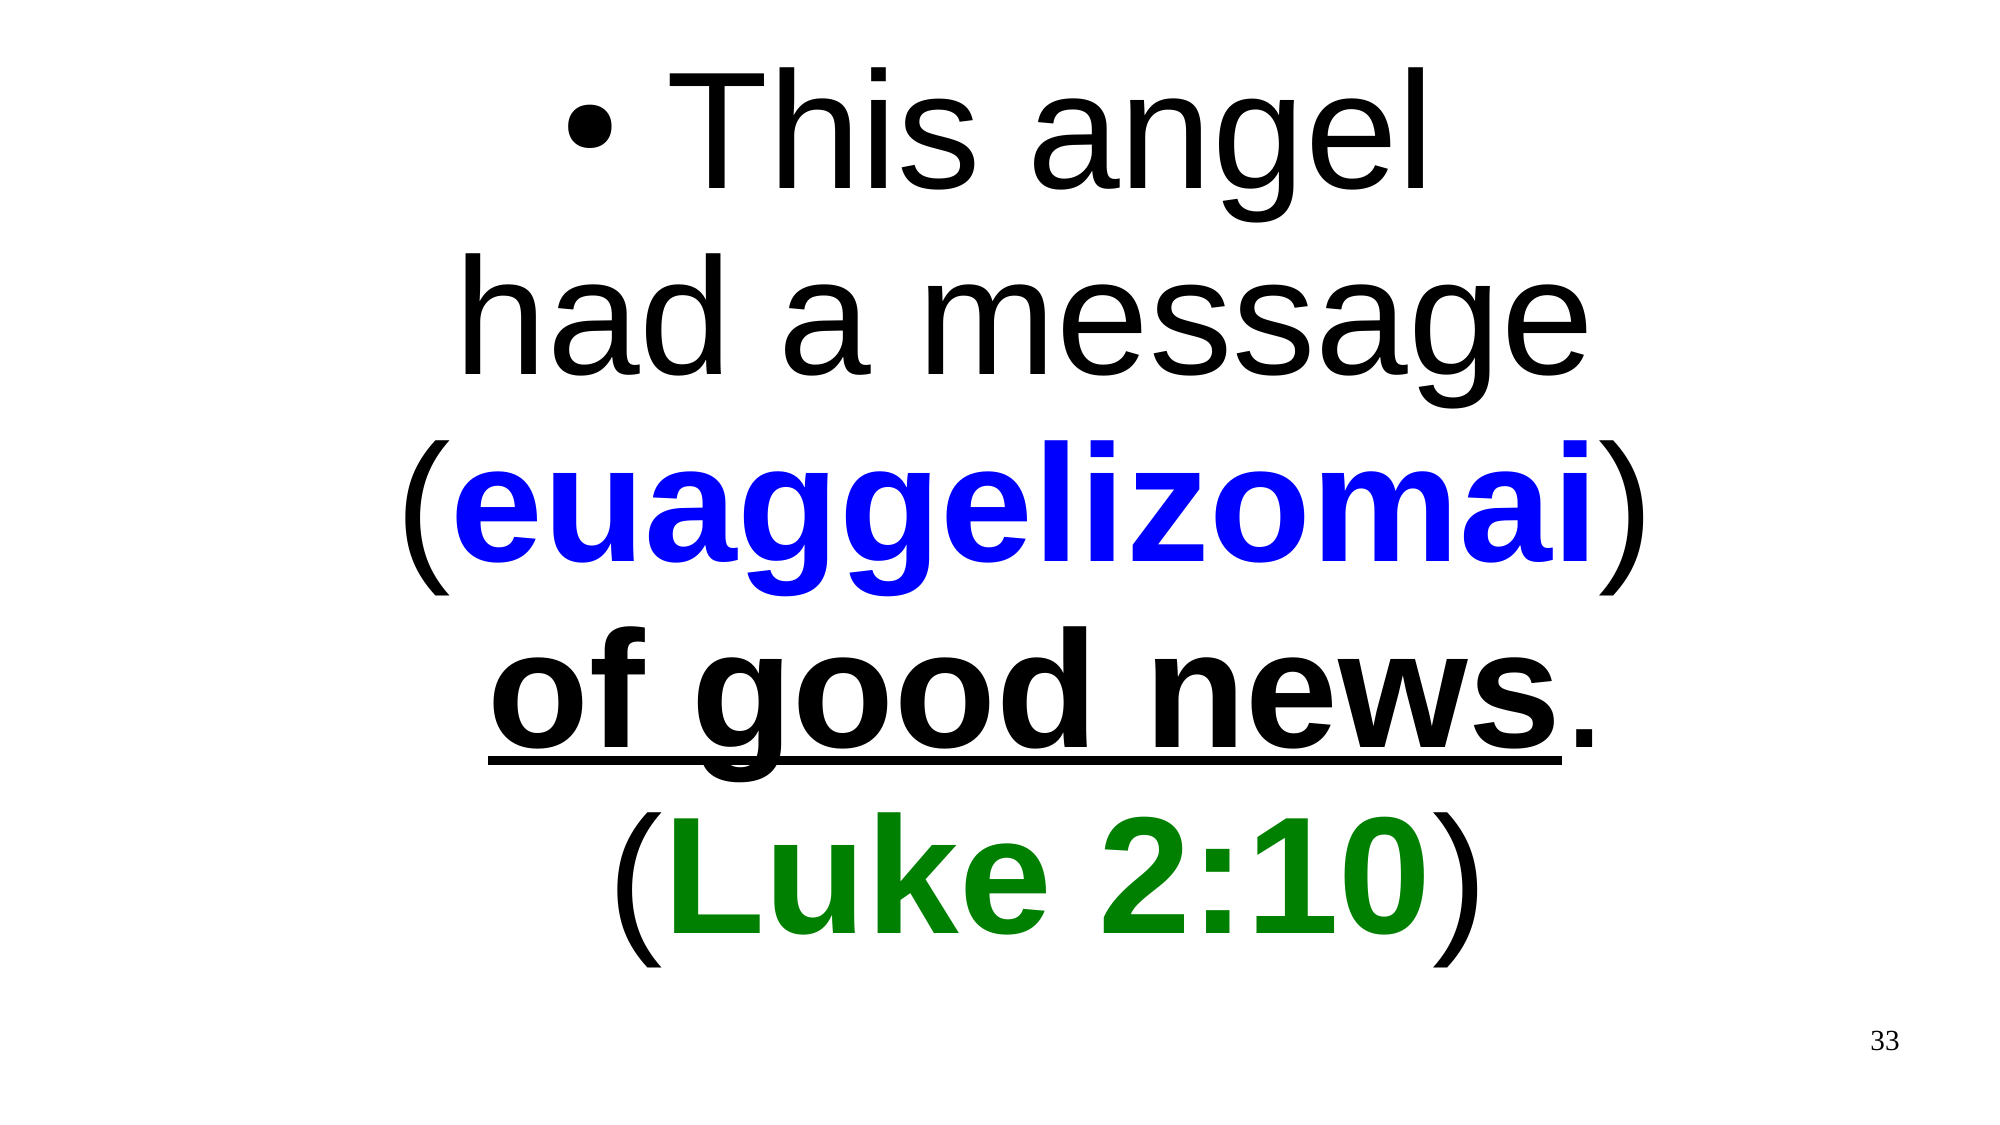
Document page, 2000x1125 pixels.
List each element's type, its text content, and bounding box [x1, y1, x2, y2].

list This angel had a message (euaggelizomai) of good news. (Luke 2:10) [37, 37, 1988, 1088]
